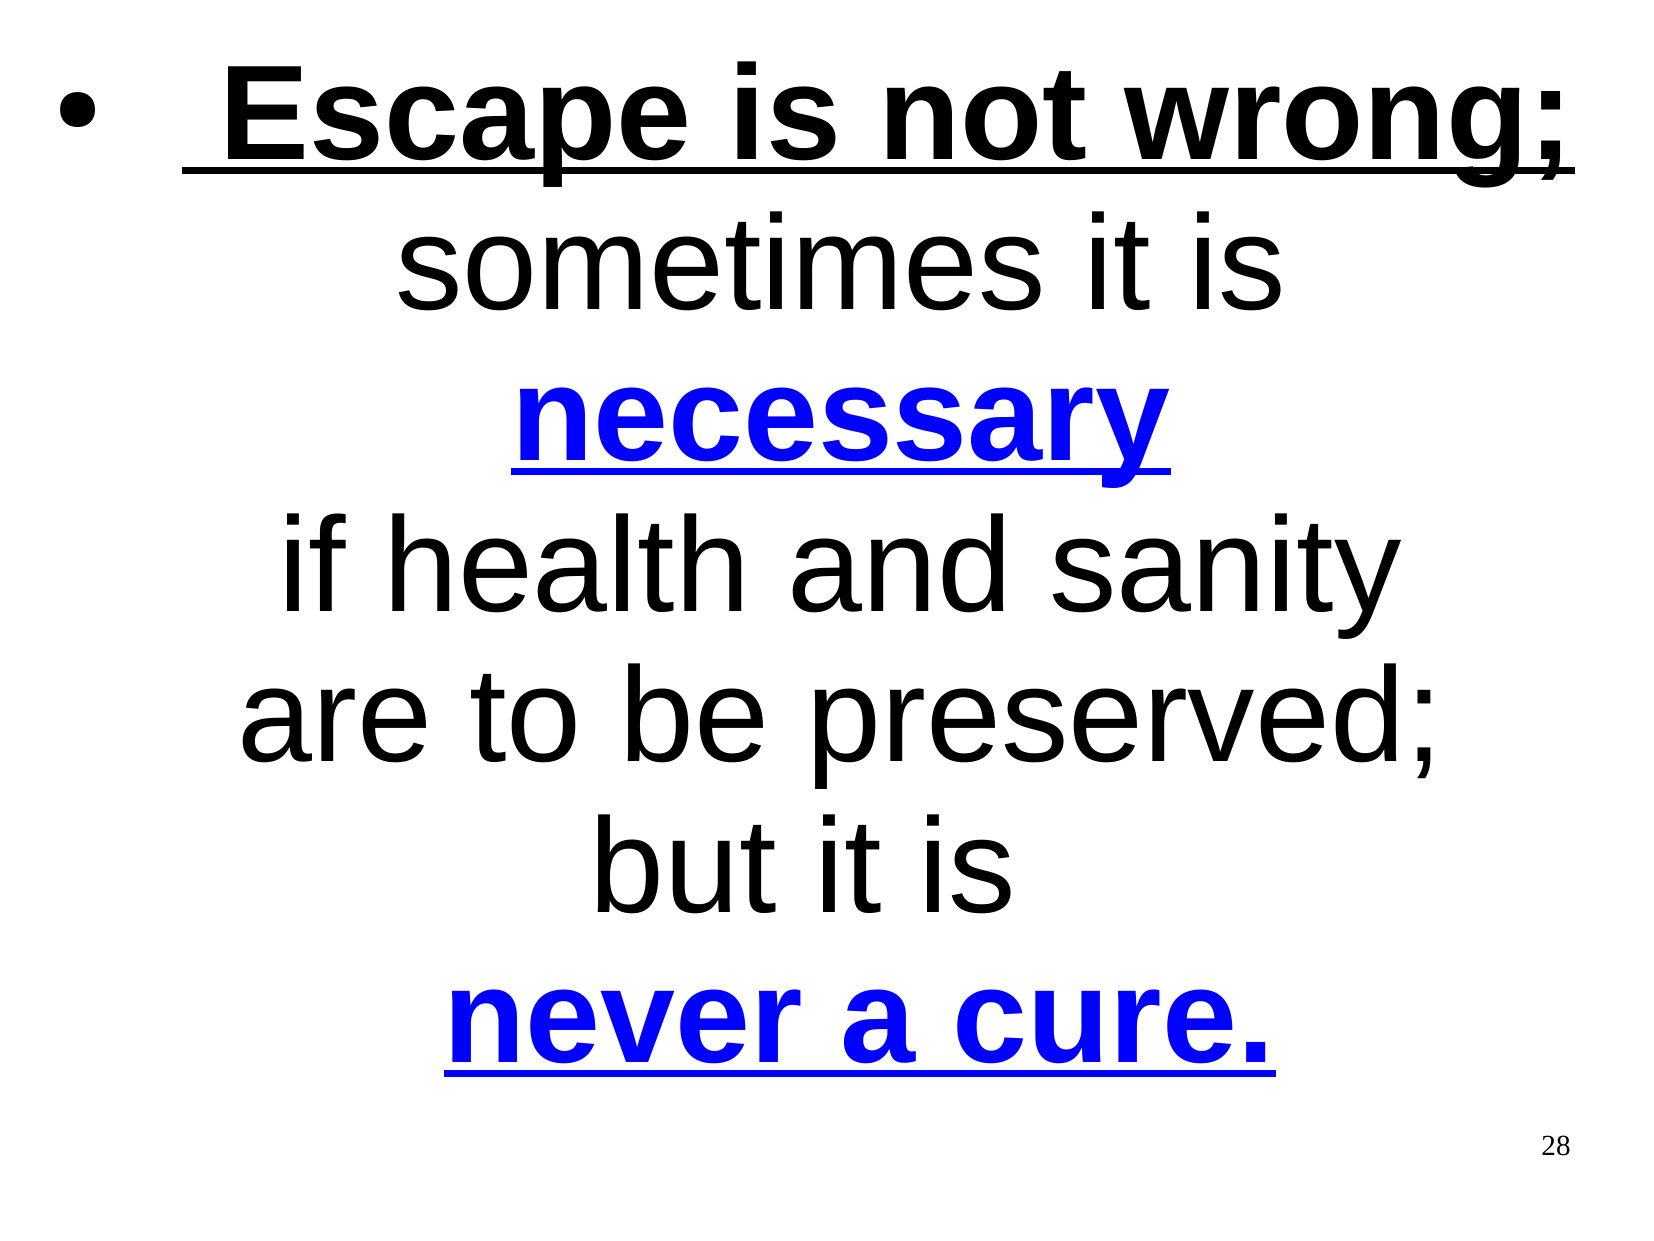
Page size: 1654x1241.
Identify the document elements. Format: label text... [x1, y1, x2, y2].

list Escape is not wrong; sometimes it is necessary if health and sanity are to be preserved; but it is never a cure. [37, 37, 1613, 1238]
